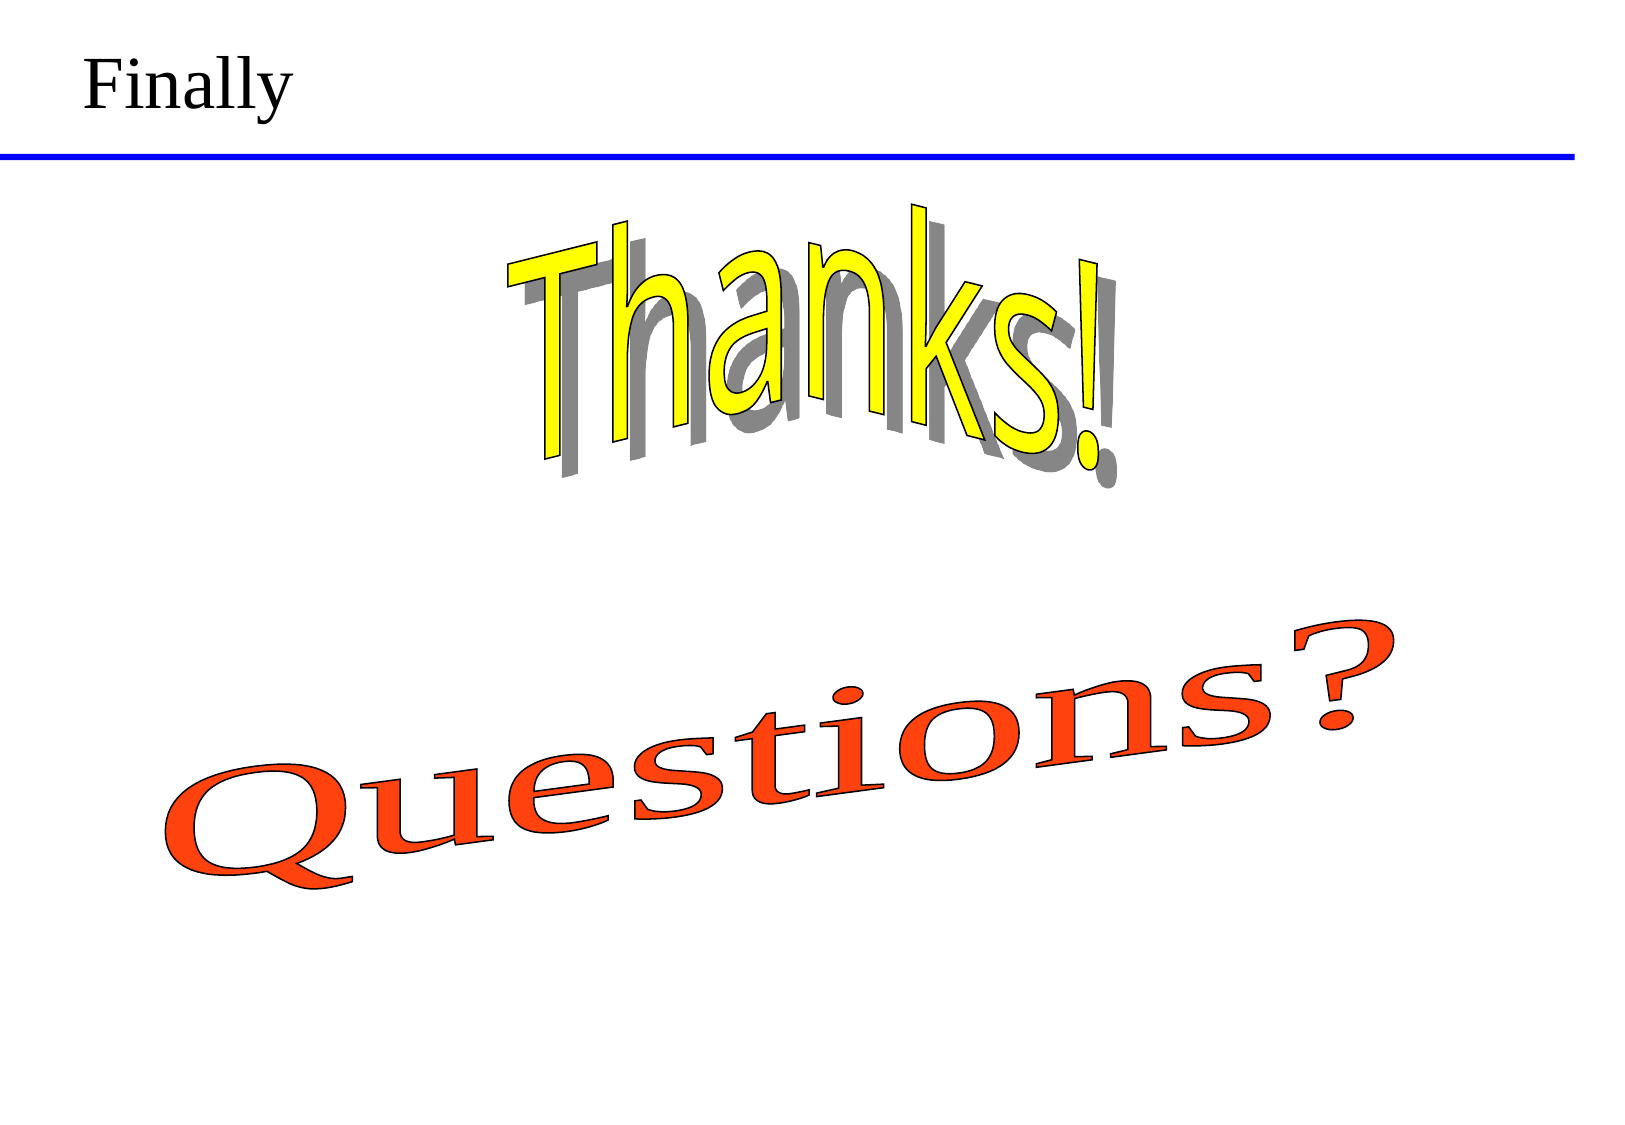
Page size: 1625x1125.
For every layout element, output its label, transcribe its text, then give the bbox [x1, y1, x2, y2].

text_box Thanks! [808, 242, 884, 415]
text_box Questions? [833, 686, 863, 705]
text_box Questions? [1320, 710, 1354, 730]
text_box Thanks! [1077, 430, 1099, 470]
list [67, 198, 1478, 1061]
text_box Thanks! [709, 250, 782, 415]
text_box Questions? [634, 737, 723, 820]
text_box Questions? [165, 764, 353, 889]
text_box Thanks! [994, 293, 1059, 454]
text_box Questions? [899, 701, 1020, 781]
text_box Thanks! [507, 241, 597, 460]
text_box Questions? [1294, 620, 1394, 701]
text_box Questions? [1182, 664, 1271, 746]
text_box Questions? [1036, 680, 1167, 768]
text_box Thanks! [1079, 259, 1098, 410]
title Finally [67, 27, 1544, 131]
text_box Questions? [360, 768, 494, 854]
text_box Thanks! [911, 204, 985, 440]
text_box Questions? [735, 712, 810, 804]
text_box Thanks! [612, 221, 688, 443]
text_box Questions? [508, 754, 614, 833]
text_box Questions? [816, 717, 884, 797]
